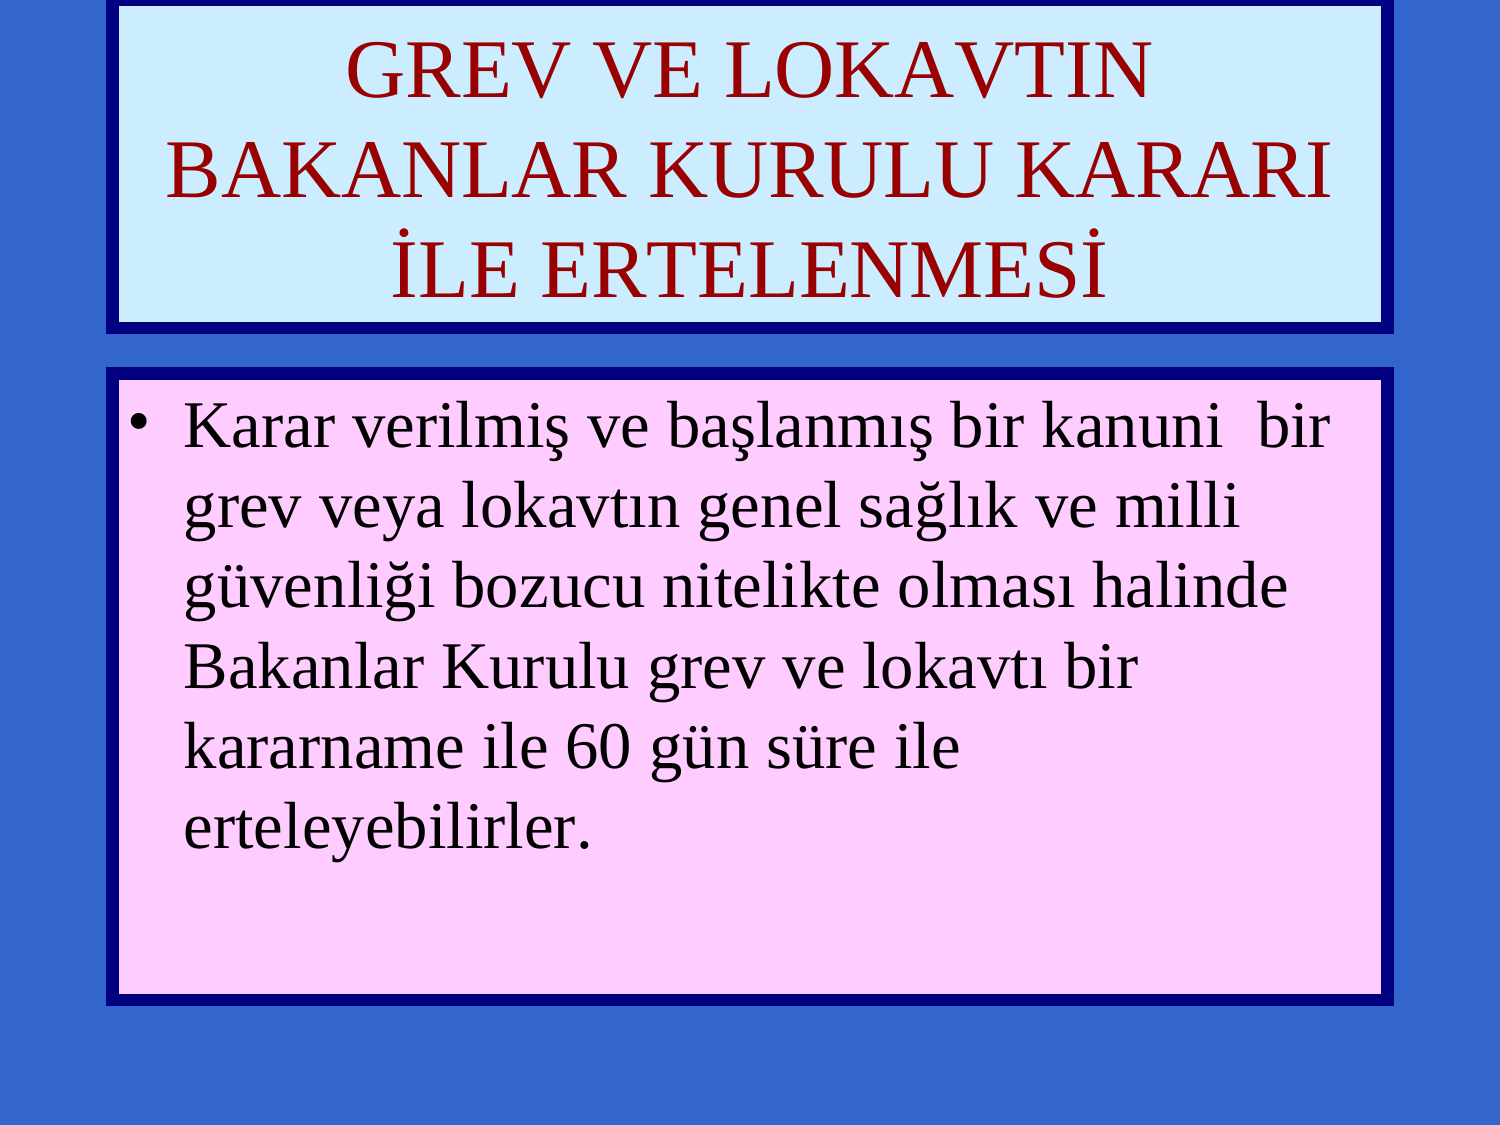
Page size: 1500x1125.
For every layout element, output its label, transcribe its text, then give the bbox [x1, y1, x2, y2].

list Karar verilmiş ve başlanmış bir kanuni bir grev veya lokavtın genel sağlık ve milli güvenliği bozucu nitelikte olması halinde Bakanlar Kurulu grev ve lokavtı bir kararname ile 60 gün süre ile erteleyebilirler. [112, 373, 1388, 1000]
title GREV VE LOKAVTIN BAKANLAR KURULU KARARI İLE ERTELENMESİ [112, 0, 1388, 329]
